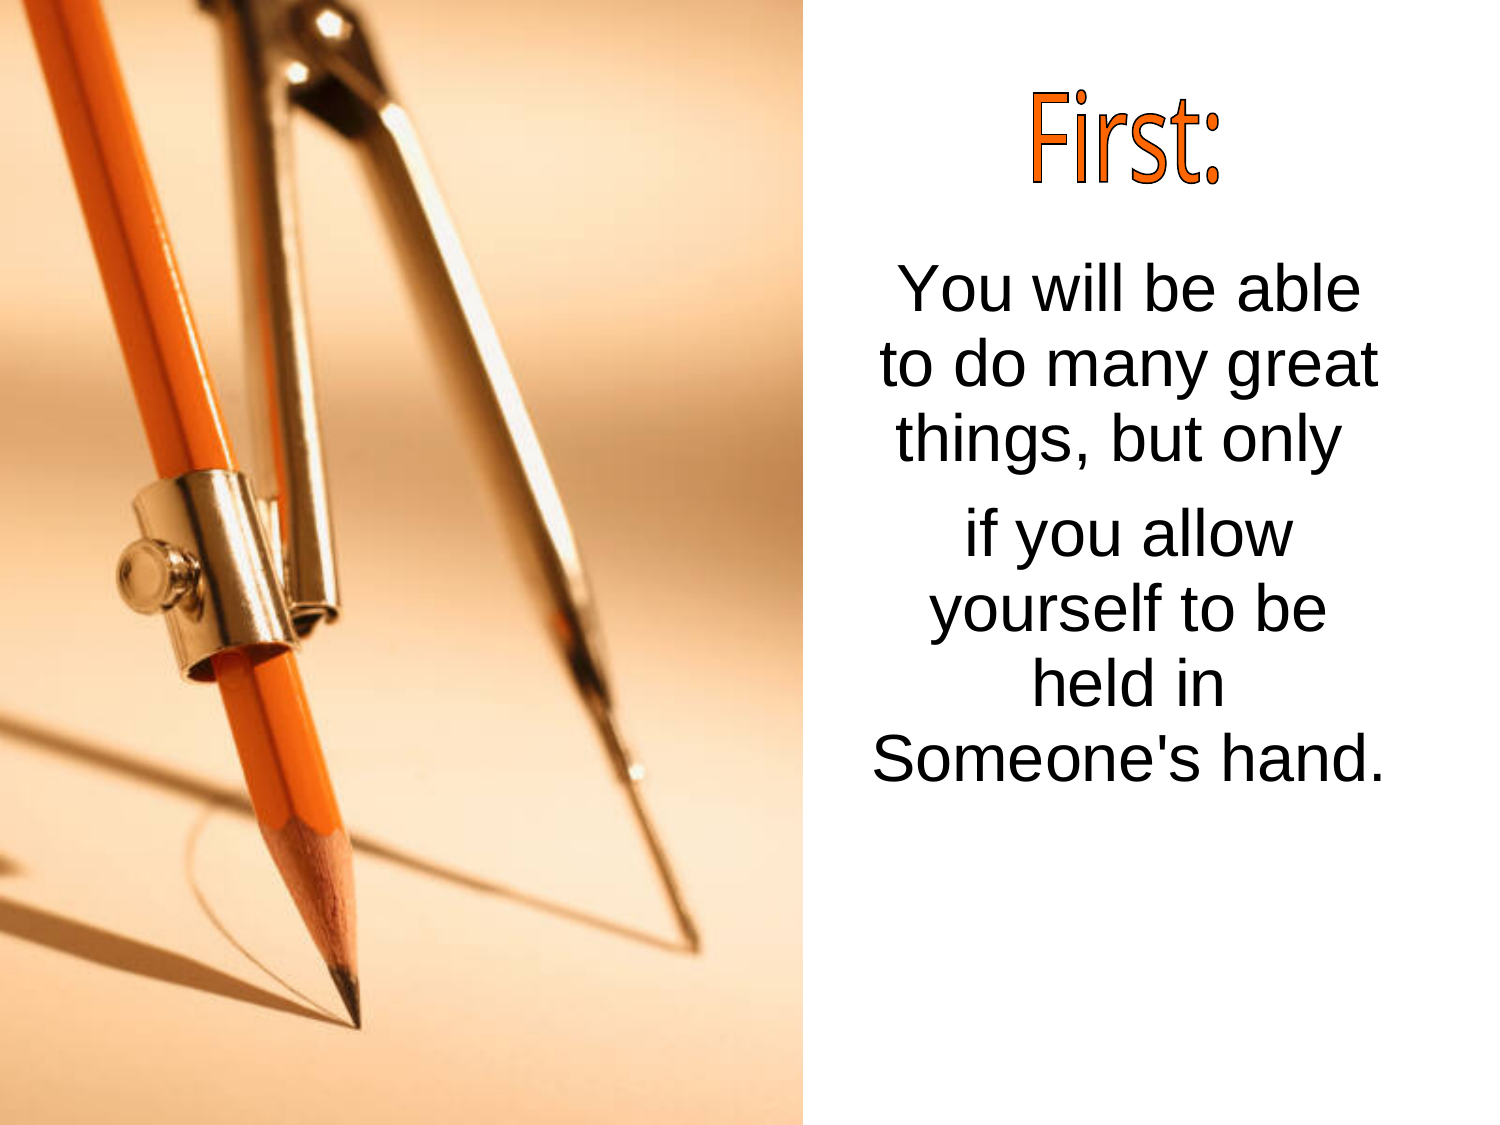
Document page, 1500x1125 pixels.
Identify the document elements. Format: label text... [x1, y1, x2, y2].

text_box First: [1077, 115, 1086, 182]
text_box First: [1171, 99, 1200, 184]
text_box First: [1207, 166, 1218, 184]
text_box First: [1132, 113, 1166, 184]
text_box First: [1033, 92, 1069, 182]
picture [0, 0, 803, 1125]
text_box First: [1076, 90, 1086, 104]
text_box First: [1099, 113, 1127, 182]
text_box First: [1207, 113, 1218, 131]
text_box You will be able to do many great things, but only if you allow yourself to be held in Someone's hand. [856, 243, 1403, 803]
